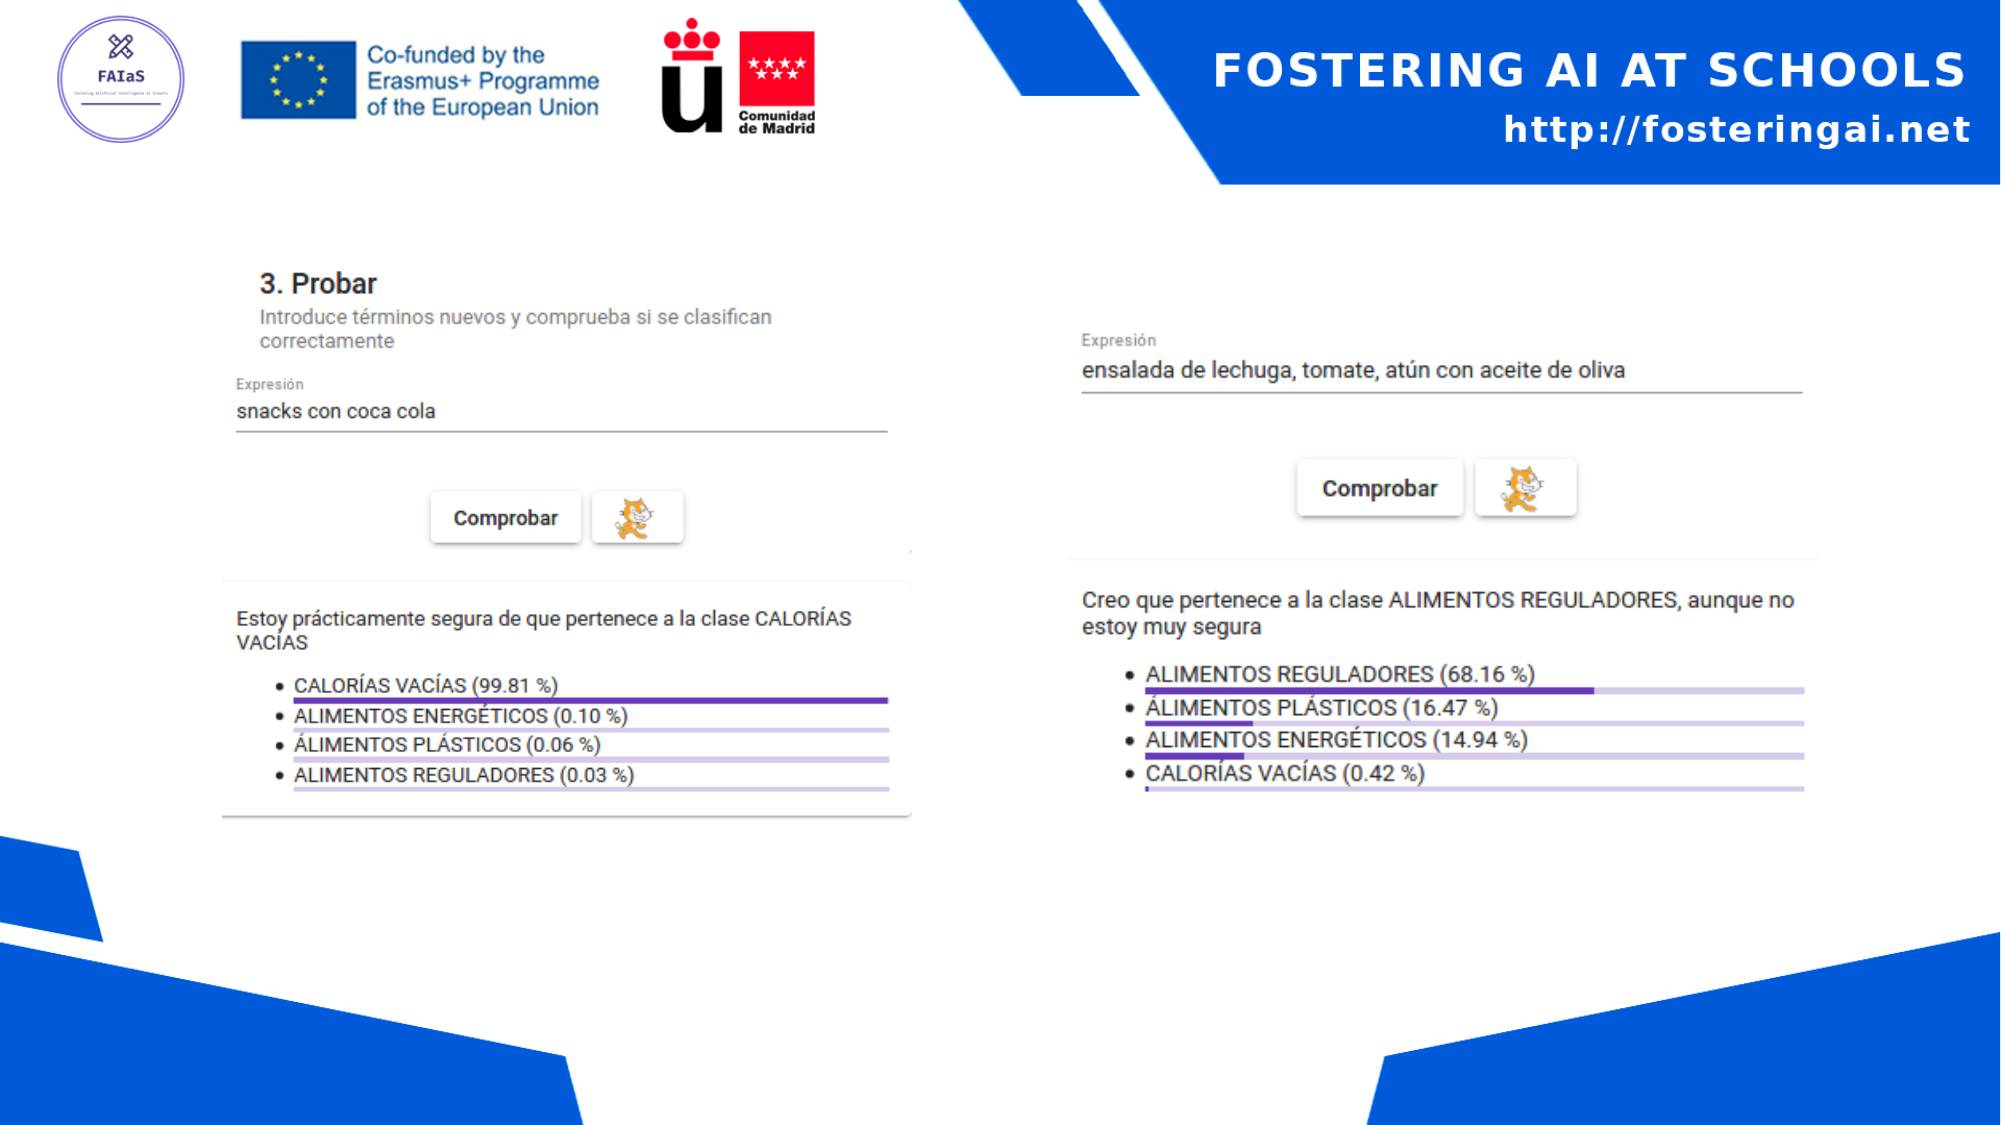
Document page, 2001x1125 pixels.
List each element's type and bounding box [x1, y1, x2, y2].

picture [0, 0, 2001, 1125]
subtitle [249, 212, 1750, 945]
